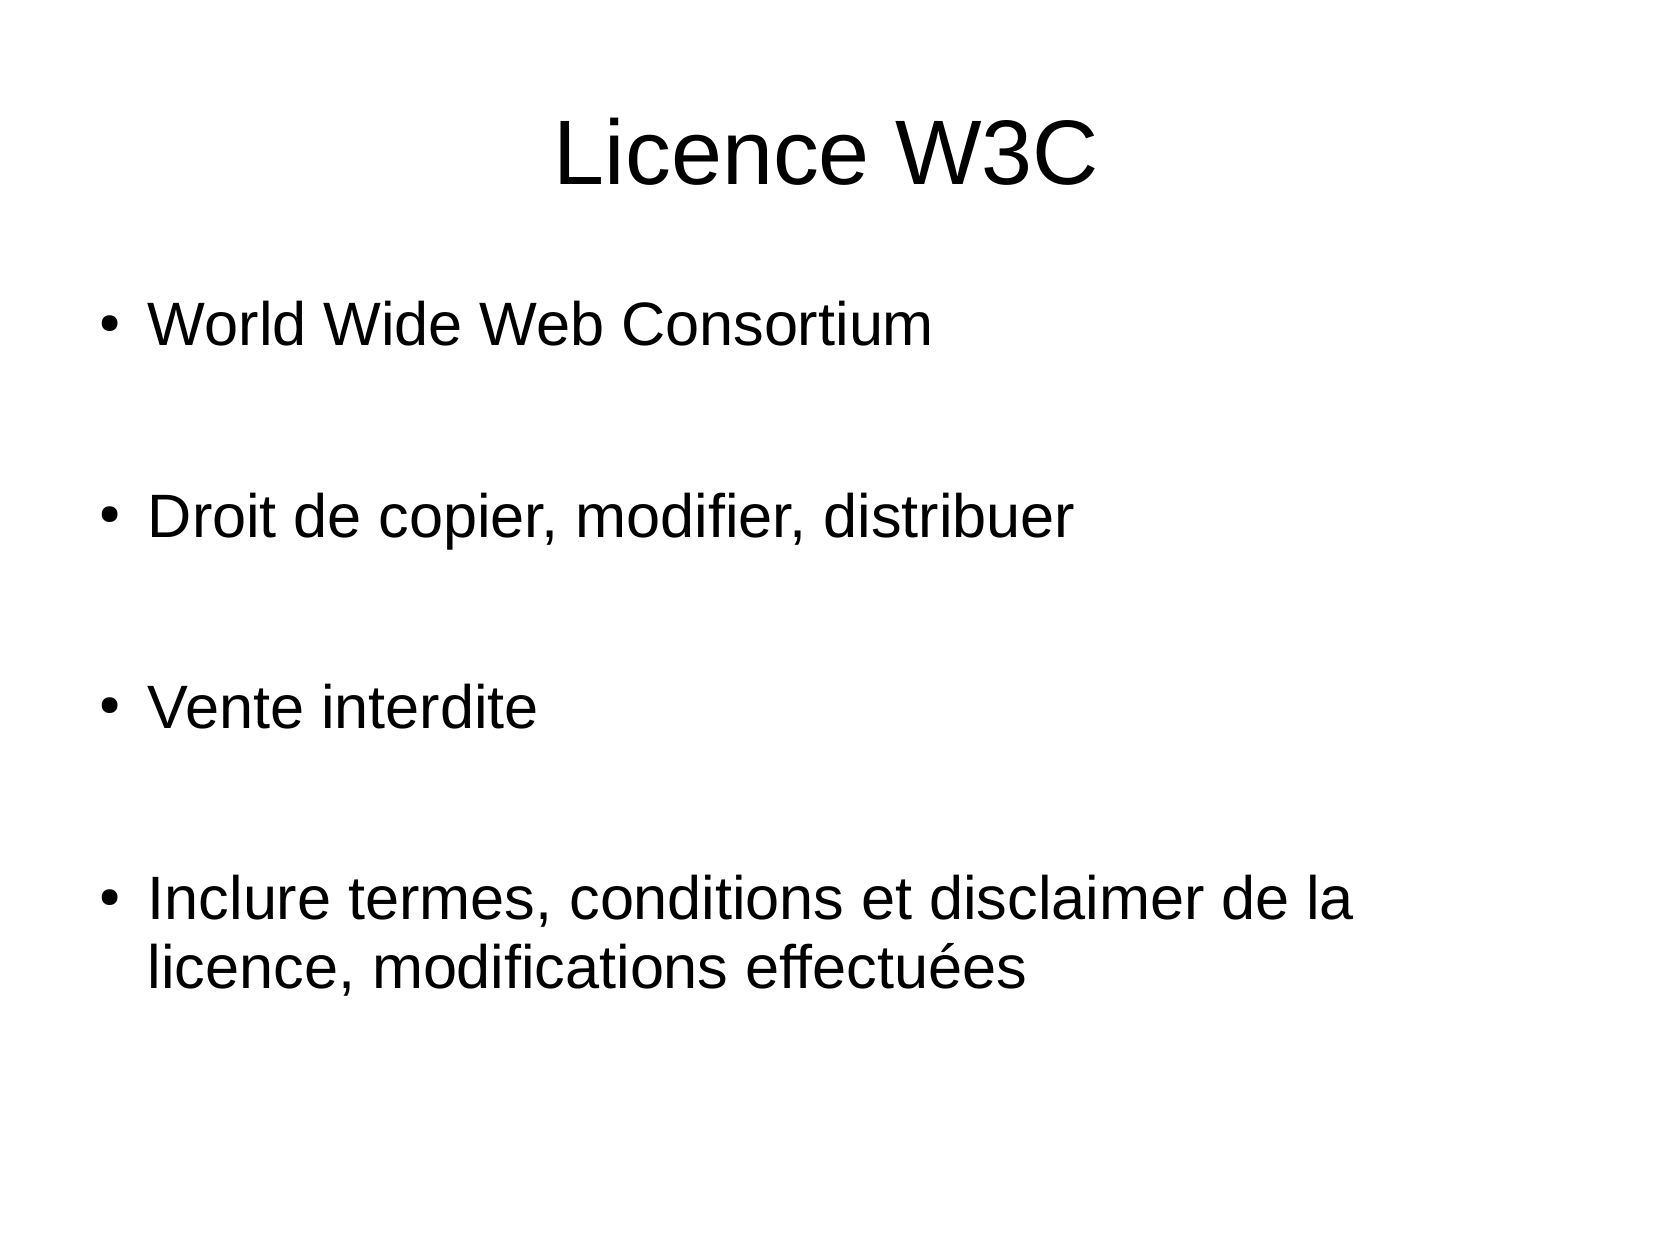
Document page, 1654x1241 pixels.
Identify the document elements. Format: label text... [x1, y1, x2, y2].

title Licence W3C [82, 49, 1571, 257]
list World Wide Web Consortium Droit de copier, modifier, distribuer Vente interdite Inclure termes, conditions et disclaimer de la licence, modifications effectuées [82, 290, 1571, 1010]
